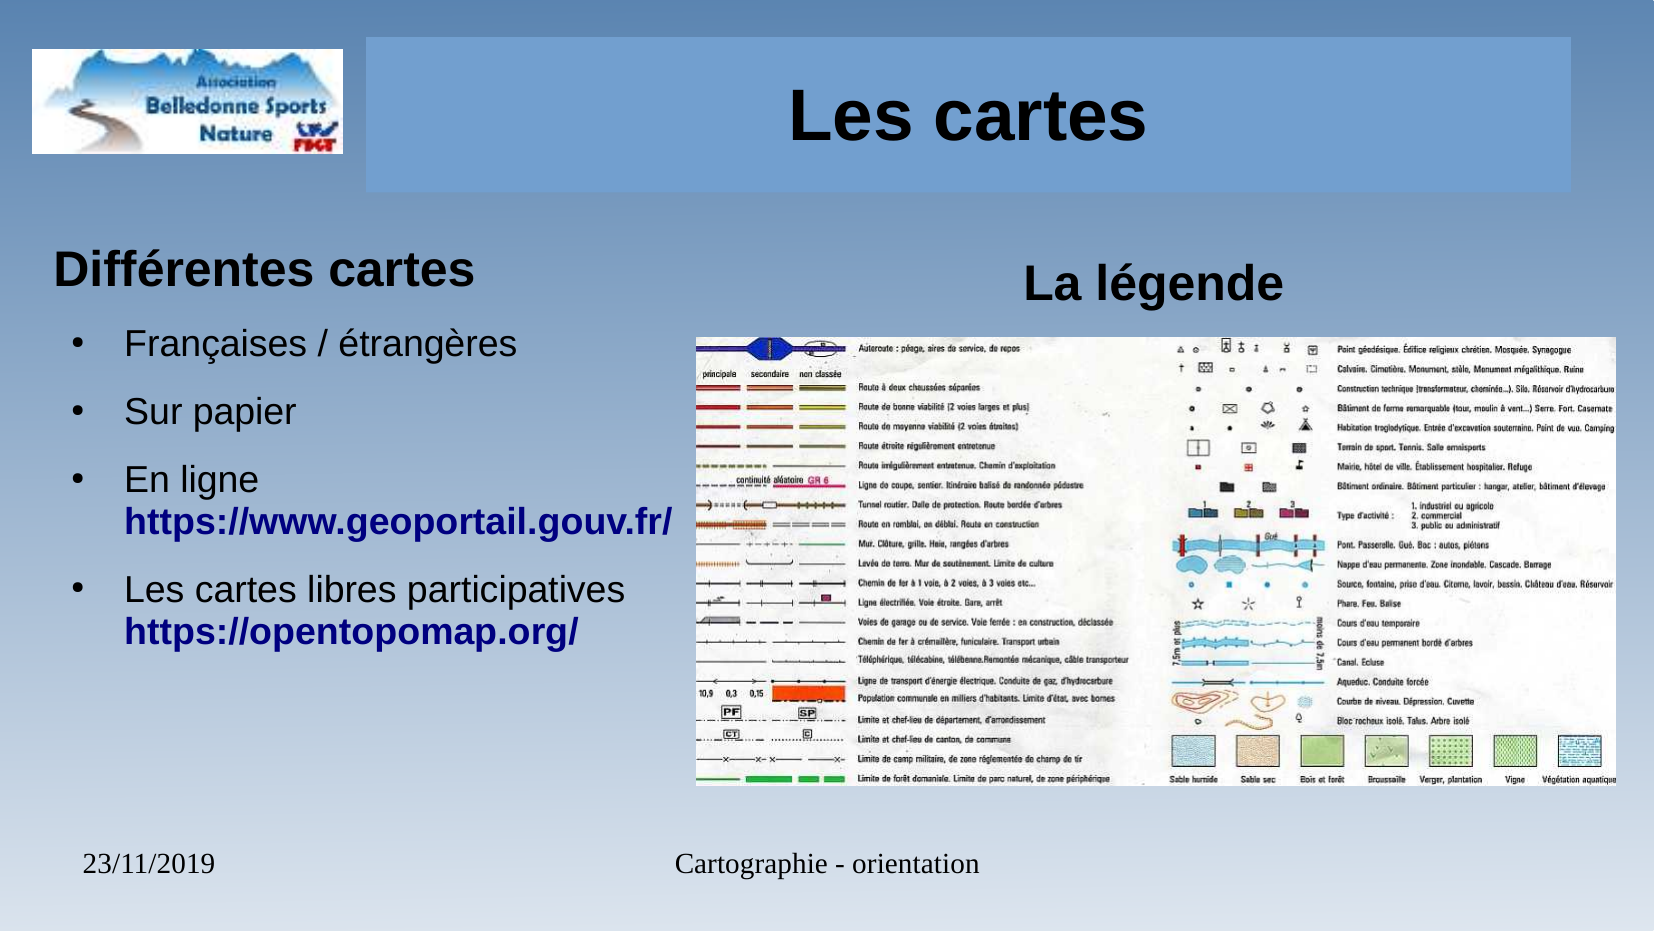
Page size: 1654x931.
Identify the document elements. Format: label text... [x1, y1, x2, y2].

picture [696, 337, 1616, 786]
title Les cartes [366, 37, 1571, 193]
picture [32, 49, 343, 154]
list Différentes cartes Françaises / étrangères Sur papier En ligne https://www.geoportail.gouv.fr/ Les cartes libres participatives https://opentopomap.org/ [47, 241, 674, 756]
text_box La légende [1008, 248, 1300, 319]
